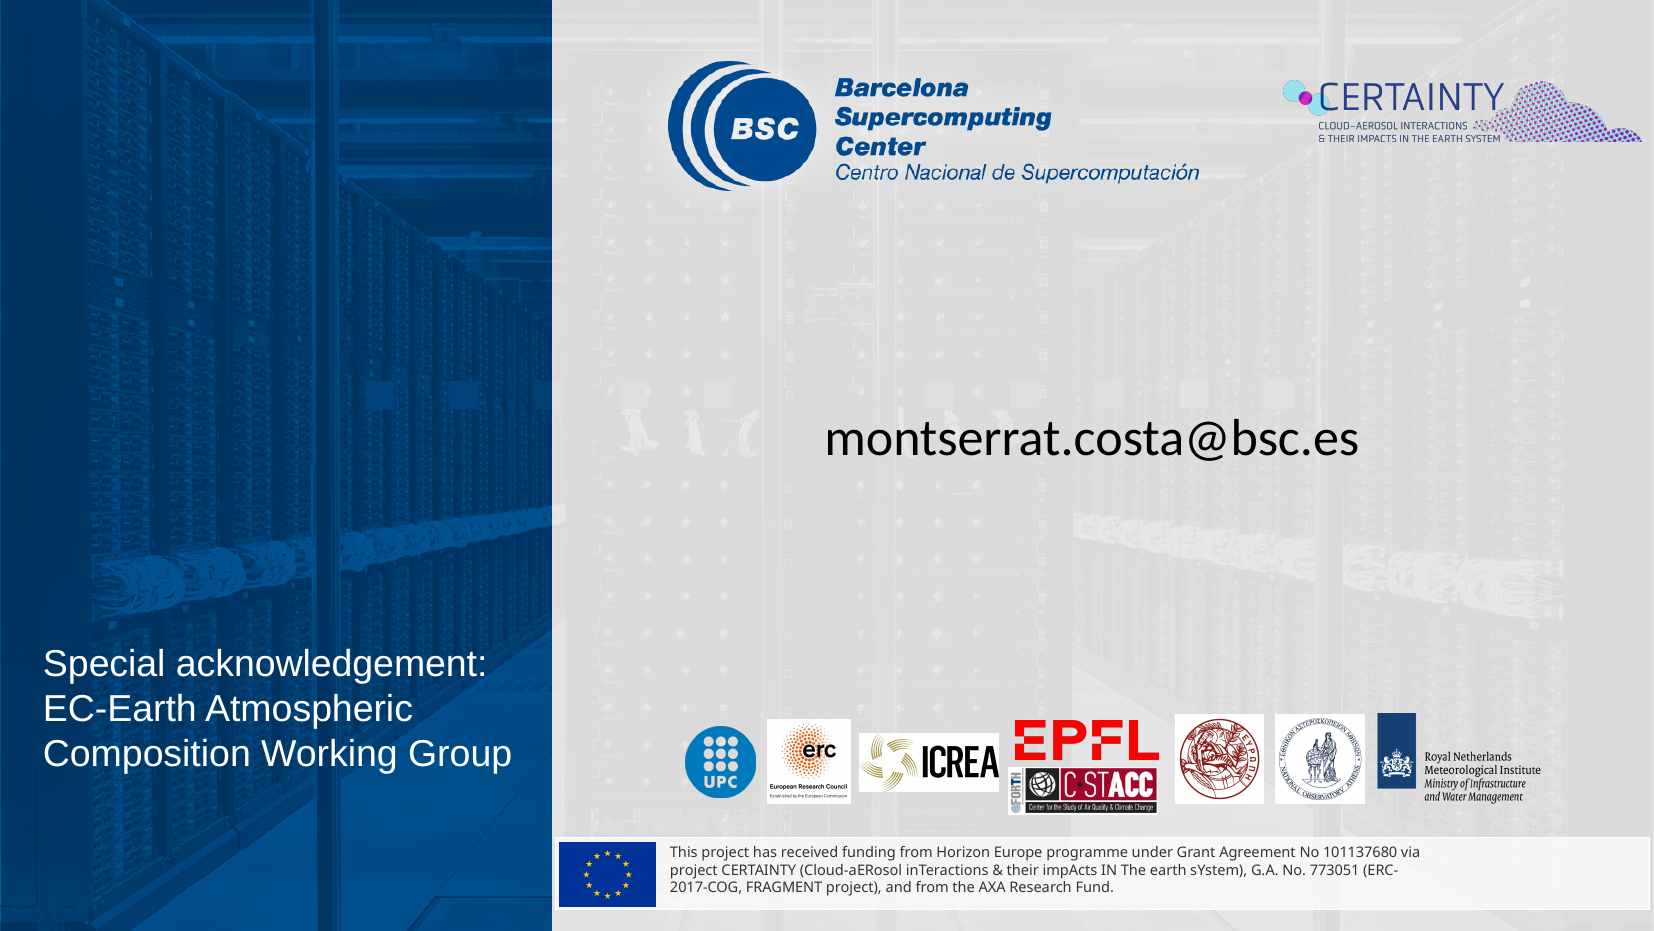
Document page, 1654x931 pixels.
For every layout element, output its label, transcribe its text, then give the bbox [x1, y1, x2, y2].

picture [0, 0, 1654, 931]
text_box montserrat.costa@bsc.es [614, 395, 1570, 560]
text_box This project has received funding from Horizon Europe programme under Grant Agreement No 101137680 via project CERTAINTY (Cloud-aERosol inTeractions & their impActs IN The earth sYstem), G.A. No. 773051 (ERC-2017-COG, FRAGMENT project), and from the AXA Research Fund. [649, 835, 1441, 895]
text_box [555, 837, 1650, 910]
text_box Special acknowledgement: EC-Earth Atmospheric Composition Working Group [23, 631, 532, 915]
